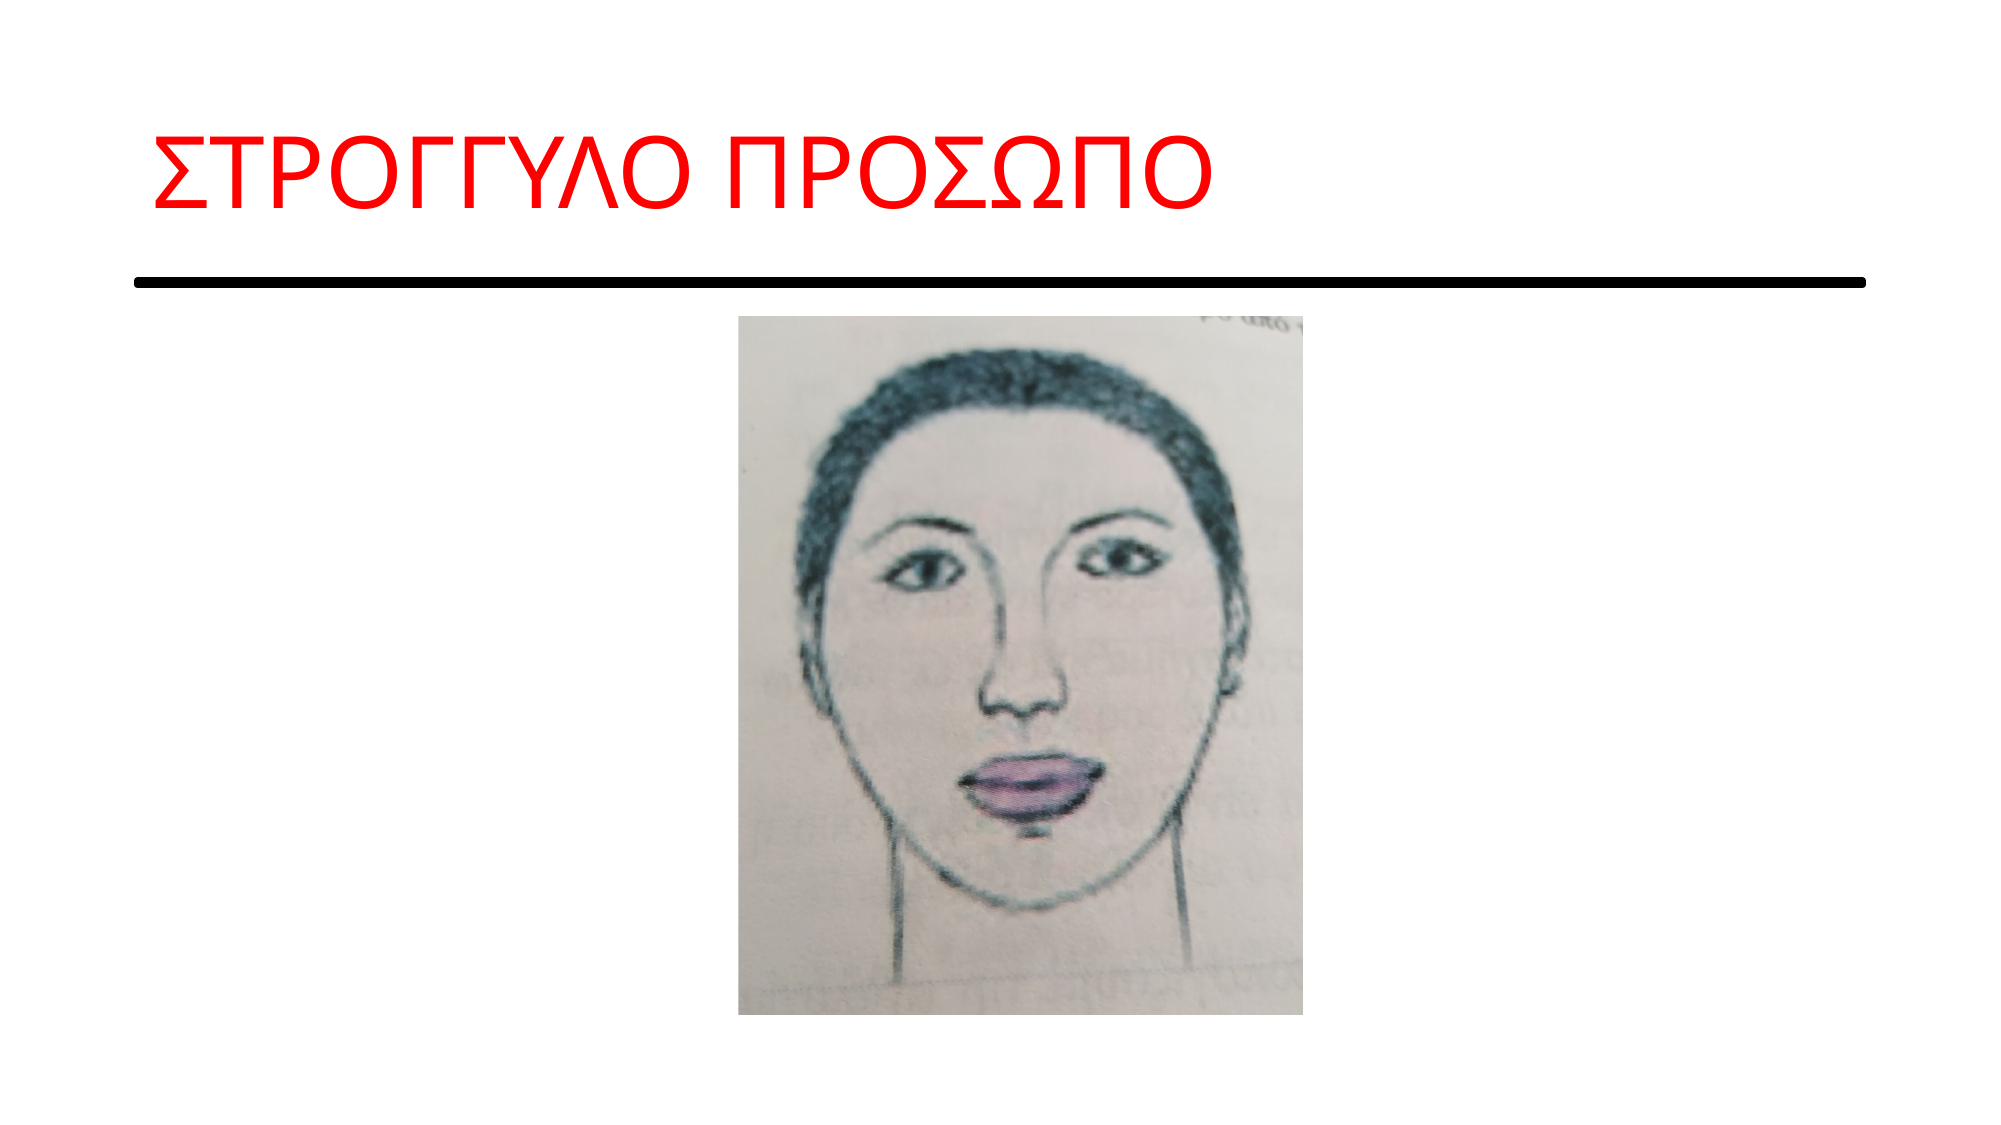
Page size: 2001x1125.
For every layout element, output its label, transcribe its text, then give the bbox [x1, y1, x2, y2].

title ΣΤΡΟΓΓΥΛΟ ΠΡΟΣΩΠΟ [137, 59, 1863, 278]
picture [738, 316, 1308, 1015]
